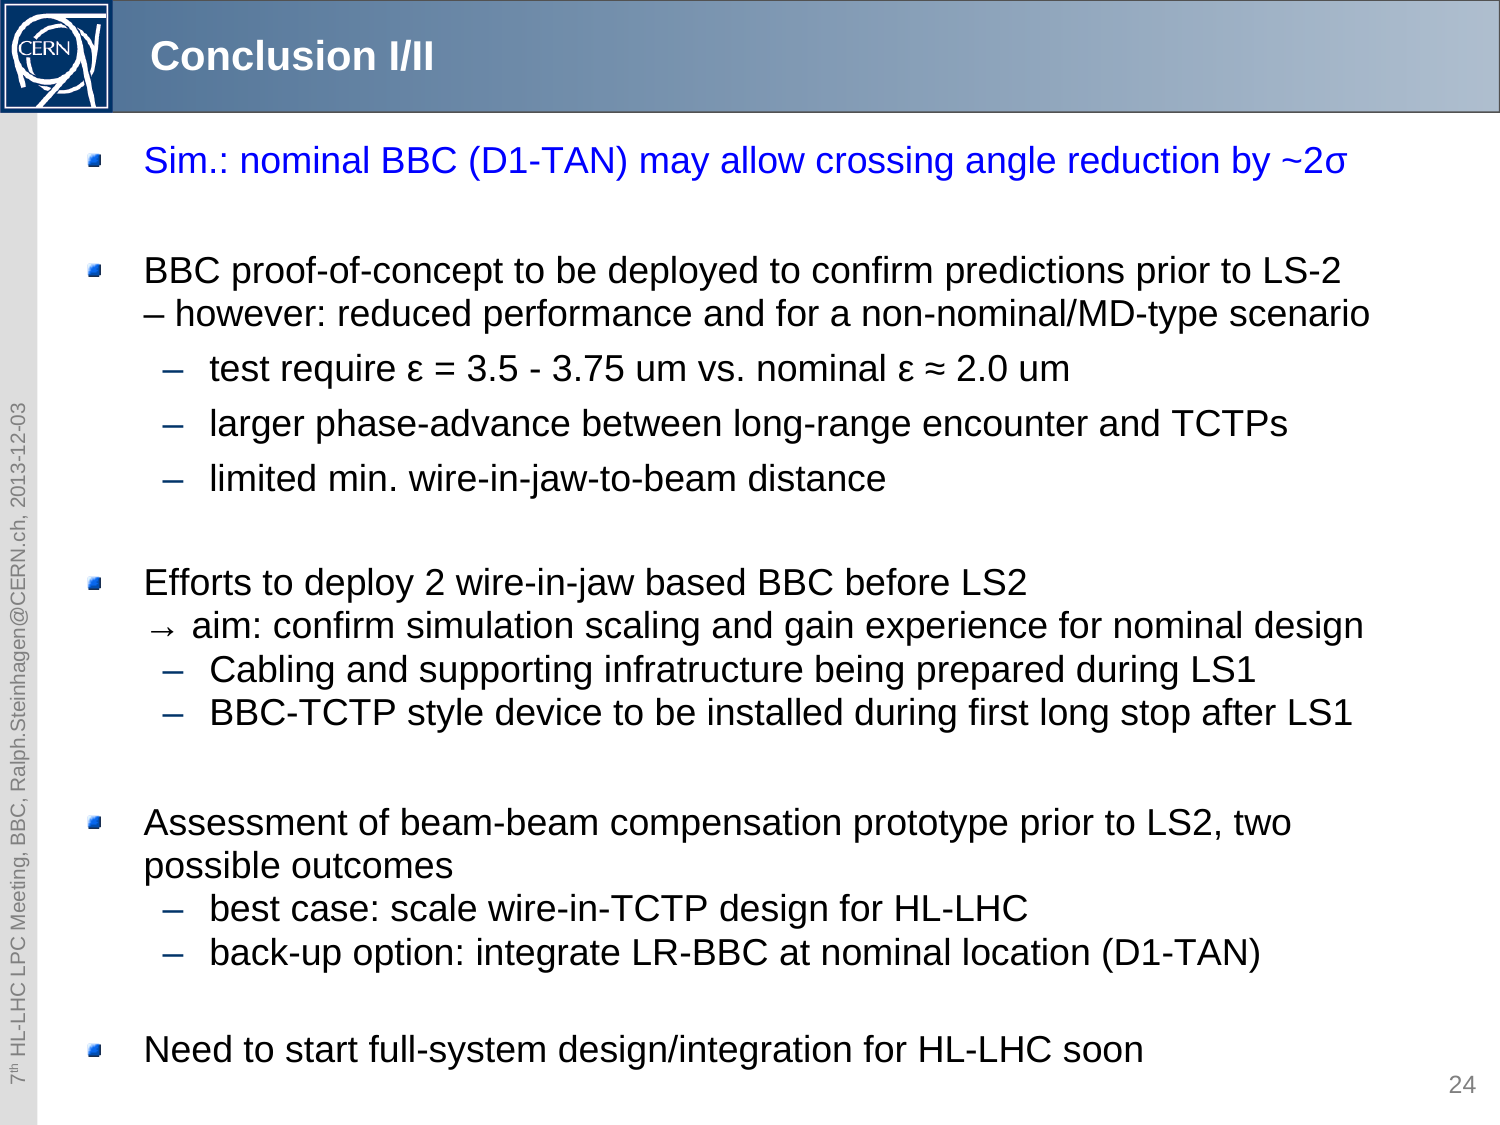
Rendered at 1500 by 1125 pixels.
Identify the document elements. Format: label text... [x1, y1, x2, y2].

picture [0, 0, 113, 113]
title Conclusion I/II [150, 0, 1201, 113]
list Sim.: nominal BBC (D1-TAN) may allow crossing angle reduction by ~2σ BBC proof-of-concept to be deployed to confirm predictions prior to LS-2 – however: reduced performance and for a non-nominal/MD-type scenario test require ε = 3.5 - 3.75 um vs. nominal ε ≈ 2.0 um larger phase-advance between long-range encounter and TCTPs limited min. wire-in-jaw-to-beam distance Efforts to deploy 2 wire-in-jaw based BBC before LS2 → aim: confirm simulation scaling and gain experience for nominal design Cabling and supporting infratructure being prepared during LS1 BBC-TCTP style device to be installed during first long stop after LS1 Assessment of beam-beam compensation prototype prior to LS2, two possible outcomes best case: scale wire-in-TCTP design for HL-LHC back-up option: integrate LR-BBC at nominal location (D1-TAN) Need to start full-system design/integration for HL-LHC soon [87, 137, 1438, 1071]
